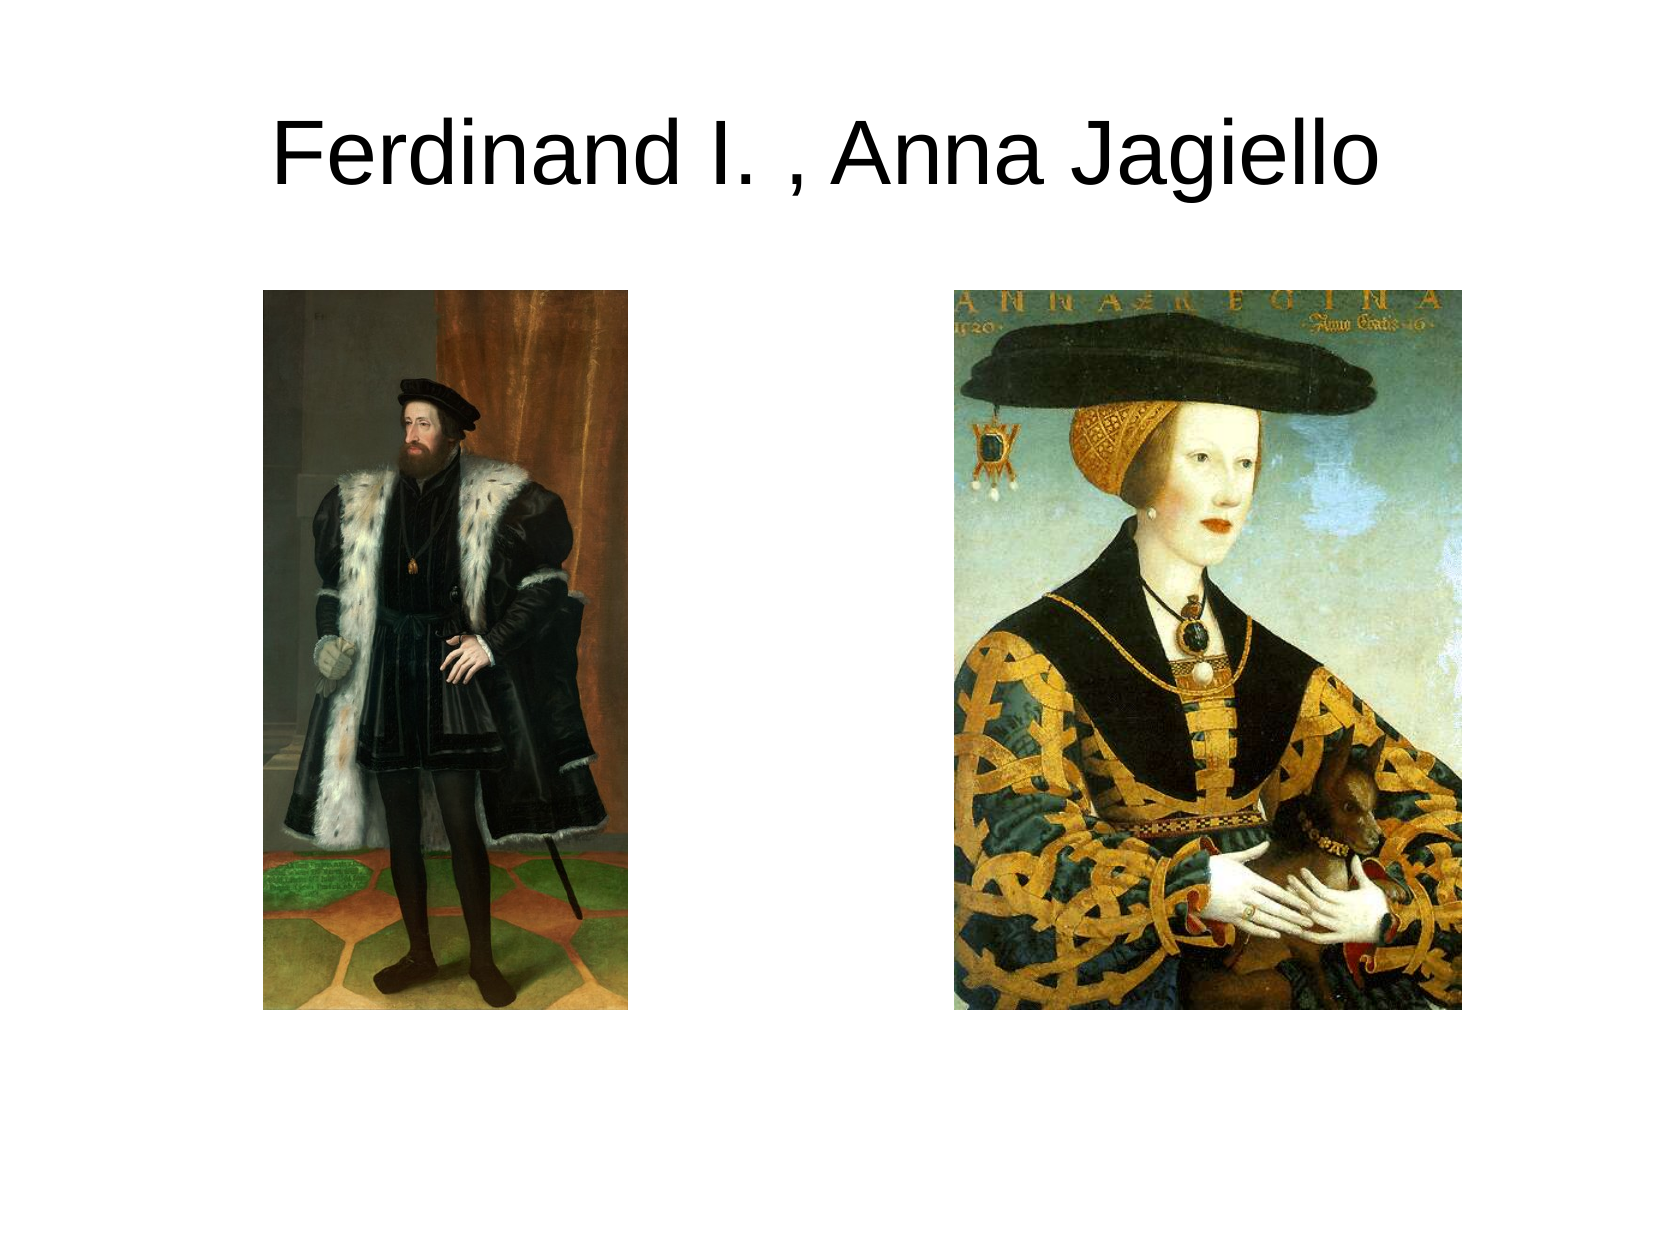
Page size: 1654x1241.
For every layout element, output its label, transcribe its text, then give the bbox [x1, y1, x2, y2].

picture [954, 290, 1462, 1010]
picture [263, 290, 628, 1010]
title Ferdinand I. , Anna Jagiello [82, 49, 1571, 257]
